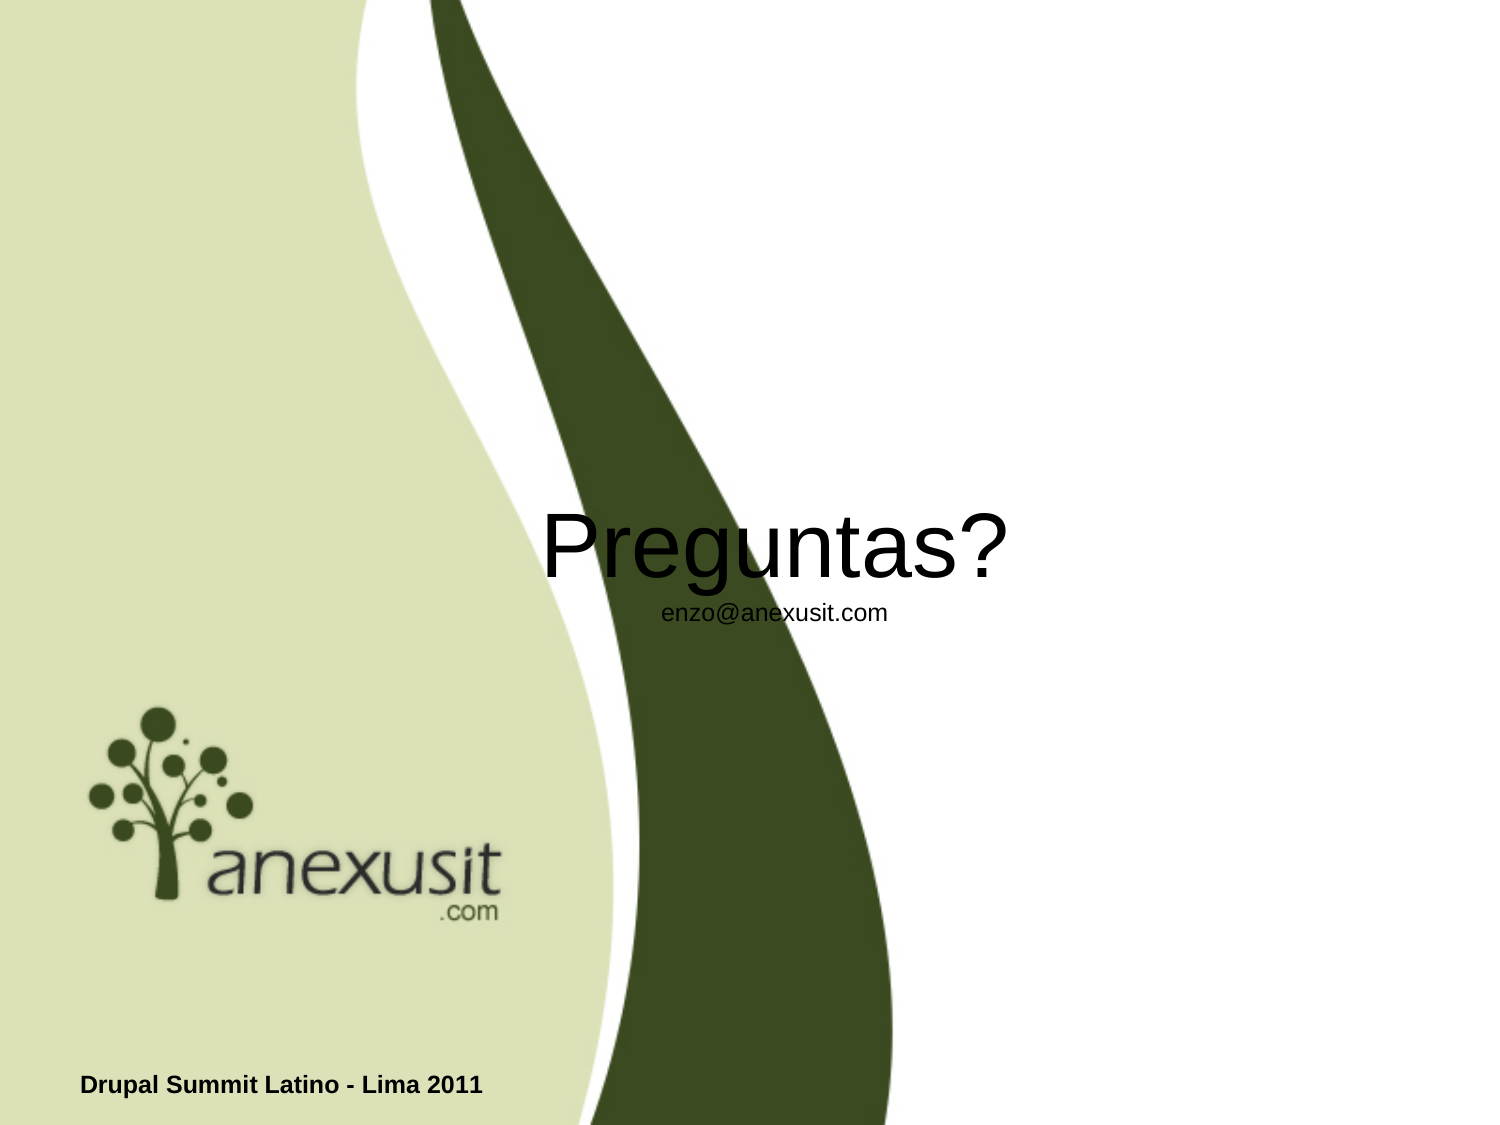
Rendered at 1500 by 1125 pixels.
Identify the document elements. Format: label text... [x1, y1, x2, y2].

picture [0, 0, 1500, 1125]
text_box Preguntas? enzo@anexusit.com [137, 462, 1413, 651]
text_box Drupal Summit Latino - Lima 2011 [65, 1060, 1066, 1106]
